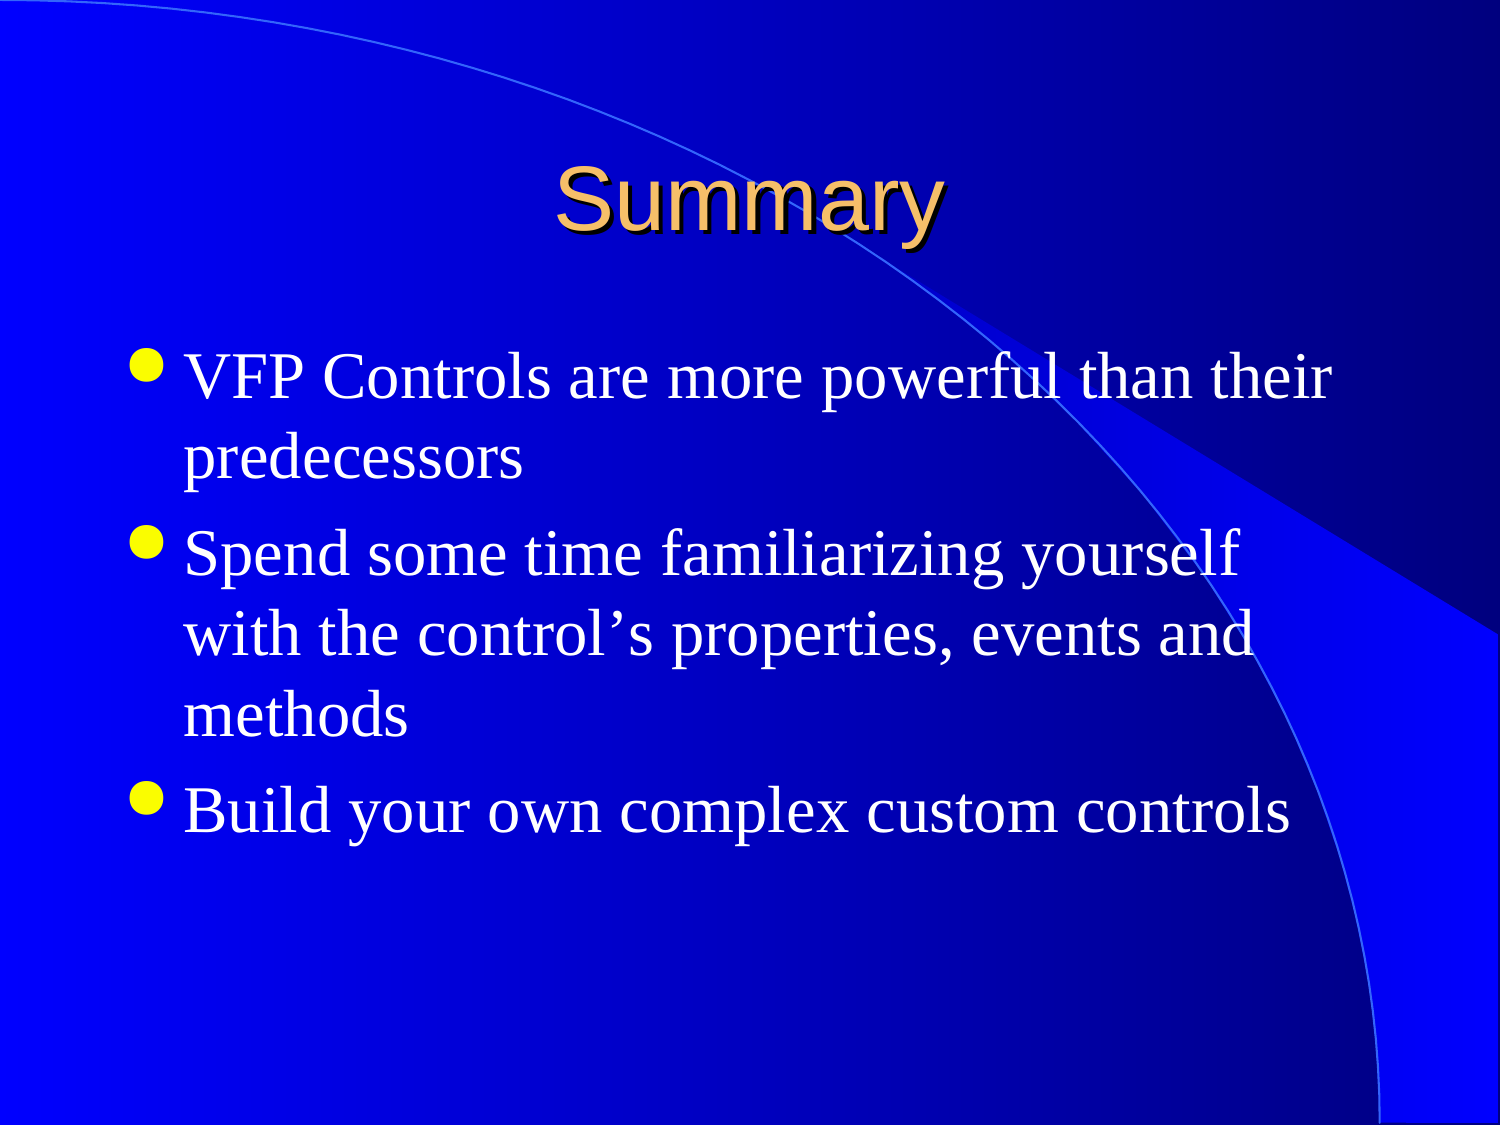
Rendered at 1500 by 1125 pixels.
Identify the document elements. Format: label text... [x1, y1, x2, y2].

title Summary [112, 99, 1388, 288]
list VFP Controls are more powerful than their predecessors Spend some time familiarizing yourself with the control’s properties, events and methods Build your own complex custom controls [112, 324, 1388, 1000]
